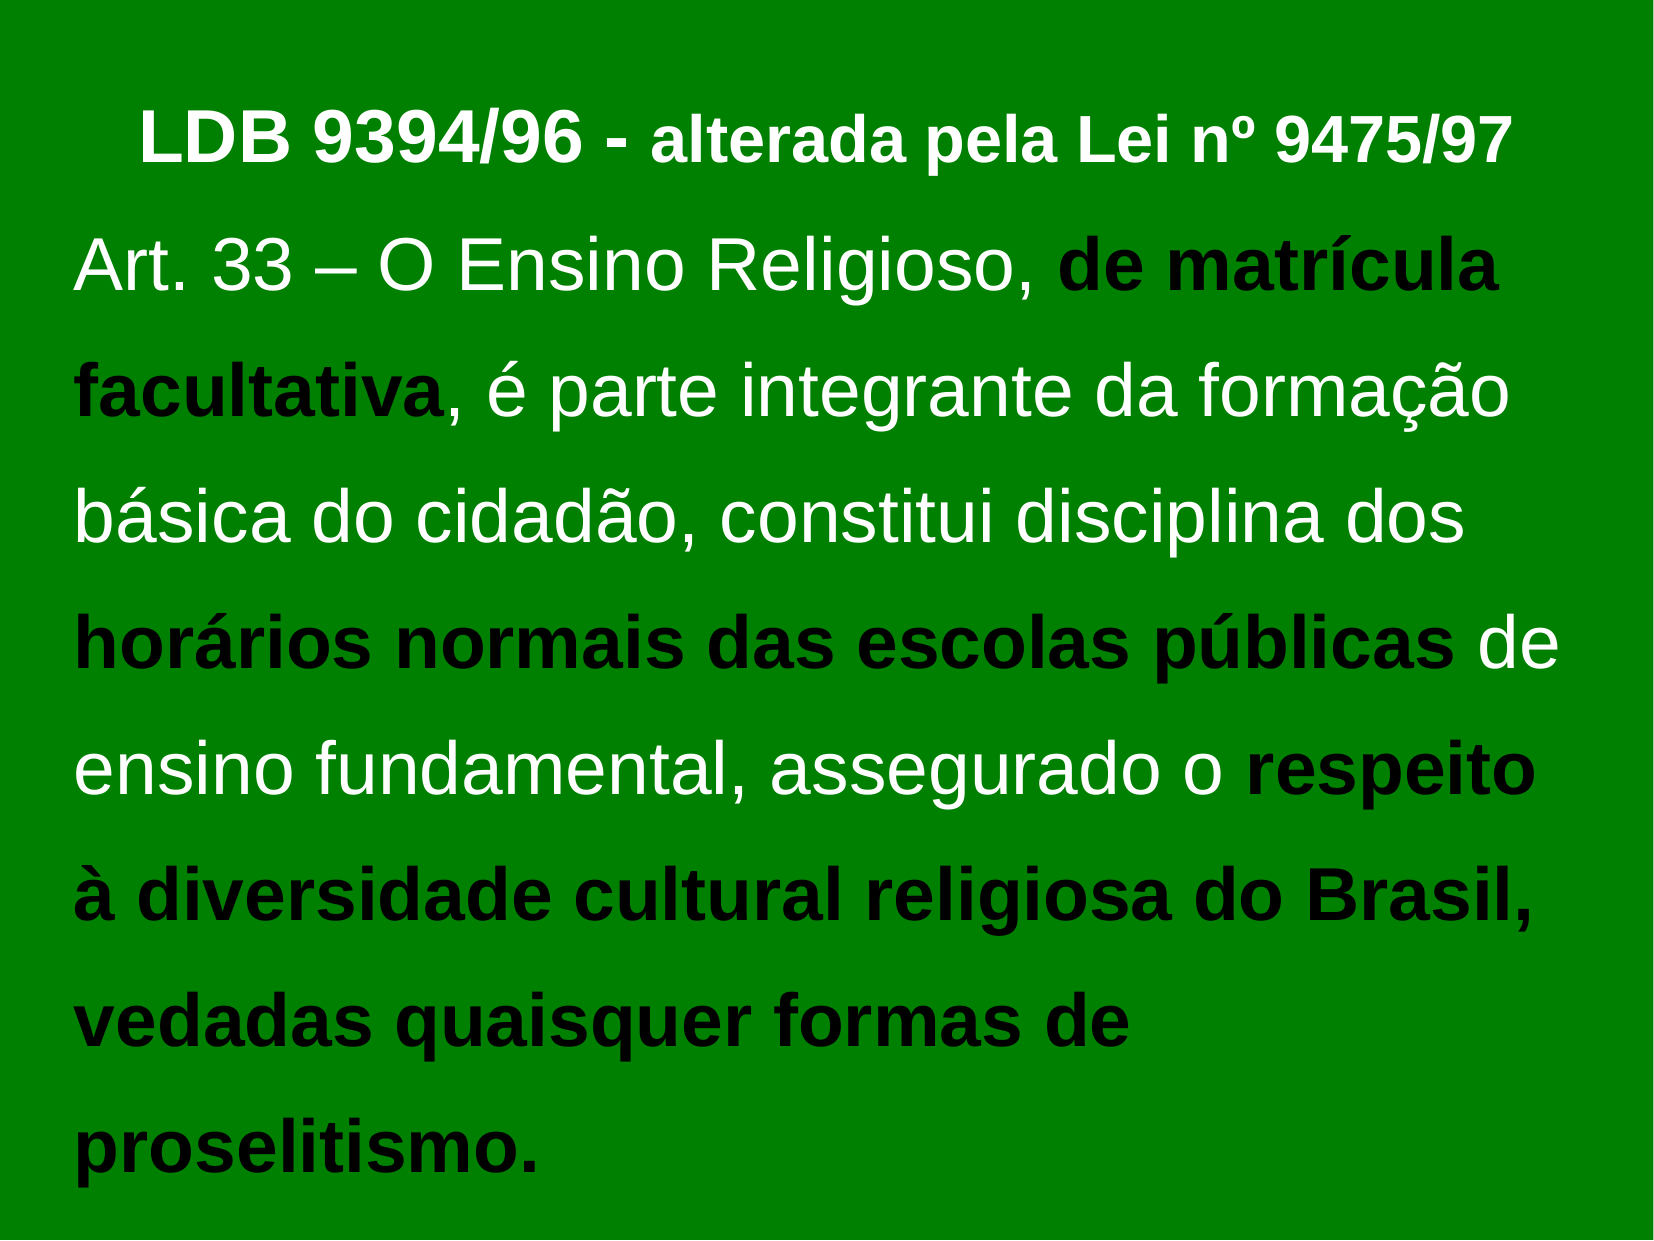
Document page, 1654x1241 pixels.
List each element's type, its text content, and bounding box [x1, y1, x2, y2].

text_box LDB 9394/96 - alterada pela Lei nº 9475/97 Art. 33 – O Ensino Religioso, de matrícula facultativa, é parte integrante da formação básica do cidadão, constitui disciplina dos horários normais das escolas públicas de ensino fundamental, assegurado o respeito à diversidade cultural religiosa do Brasil, vedadas quaisquer formas de proselitismo. [59, 88, 1595, 1196]
